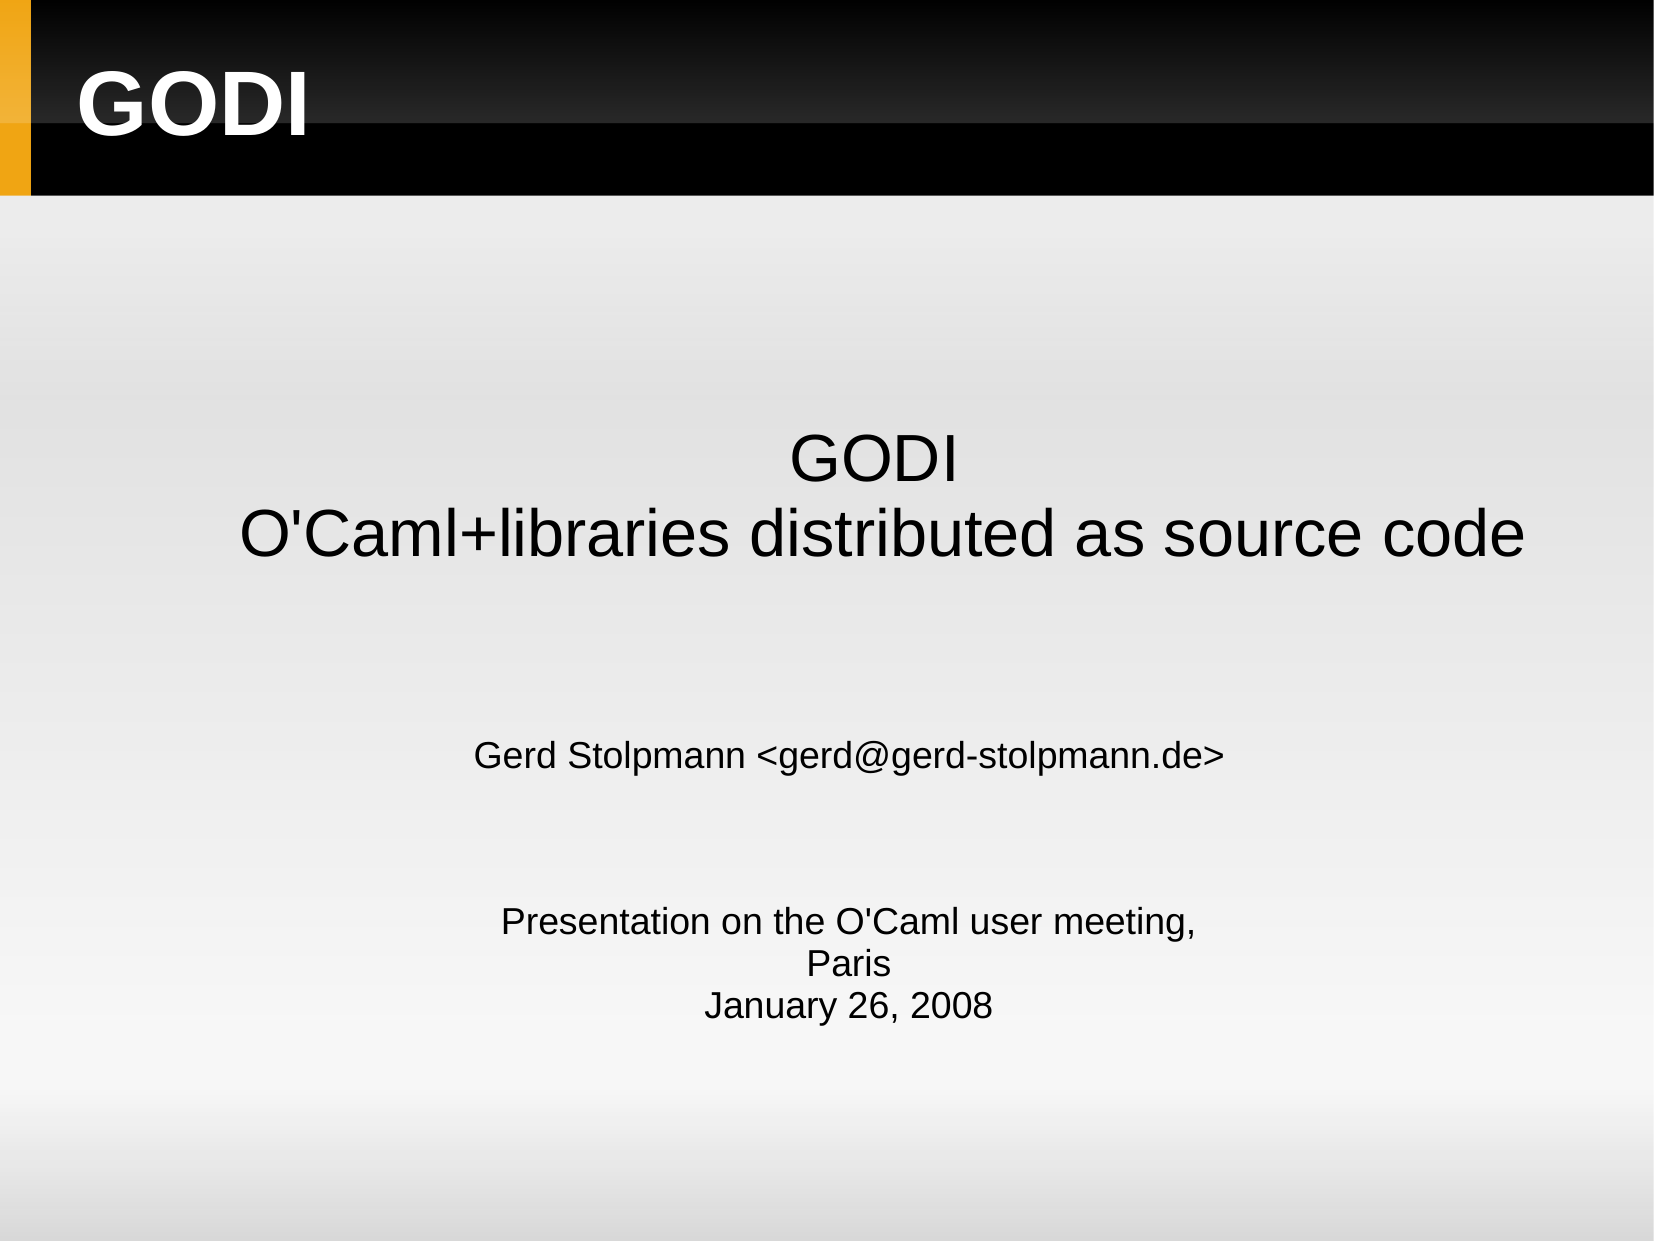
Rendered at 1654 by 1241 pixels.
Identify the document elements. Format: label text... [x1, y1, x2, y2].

subtitle GODI O'Caml+libraries distributed as source code [114, 272, 1618, 720]
text_box Gerd Stolpmann <gerd@gerd-stolpmann.de> [458, 726, 1240, 784]
text_box Presentation on the O'Caml user meeting, Paris January 26, 2008 [486, 892, 1212, 1076]
picture [0, 0, 1654, 1241]
title GODI [76, 0, 1565, 208]
